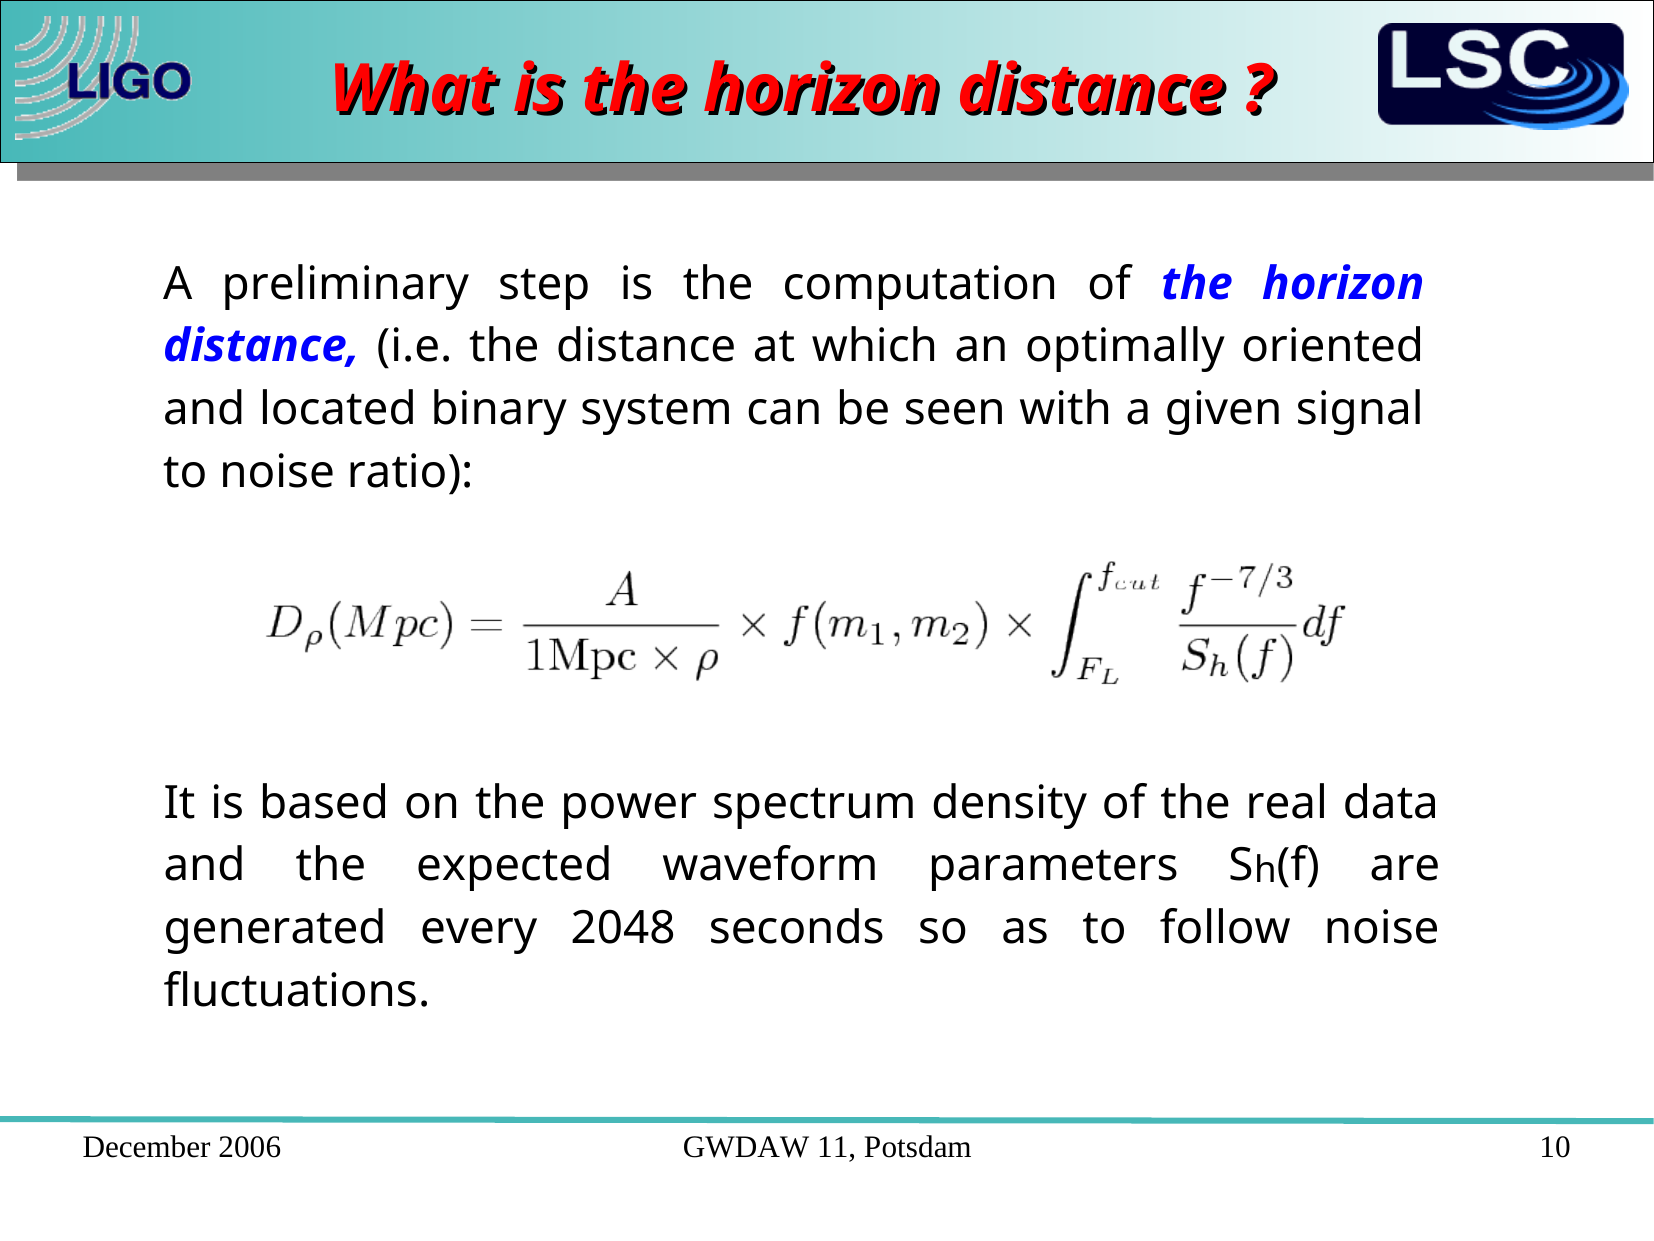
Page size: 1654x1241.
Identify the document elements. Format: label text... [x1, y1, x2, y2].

text_box What is the horizon distance ? [304, 44, 1298, 127]
picture [1378, 23, 1629, 130]
text_box A preliminary step is the computation of the horizon distance, (i.e. the distance at which an optimally oriented and located binary system can be seen with a given signal to noise ratio): [148, 243, 1440, 697]
picture [15, 16, 192, 140]
text_box It is based on the power spectrum density of the real data and the expected waveform parameters Sh(f) are generated every 2048 seconds so as to follow noise fluctuations. [148, 761, 1456, 950]
